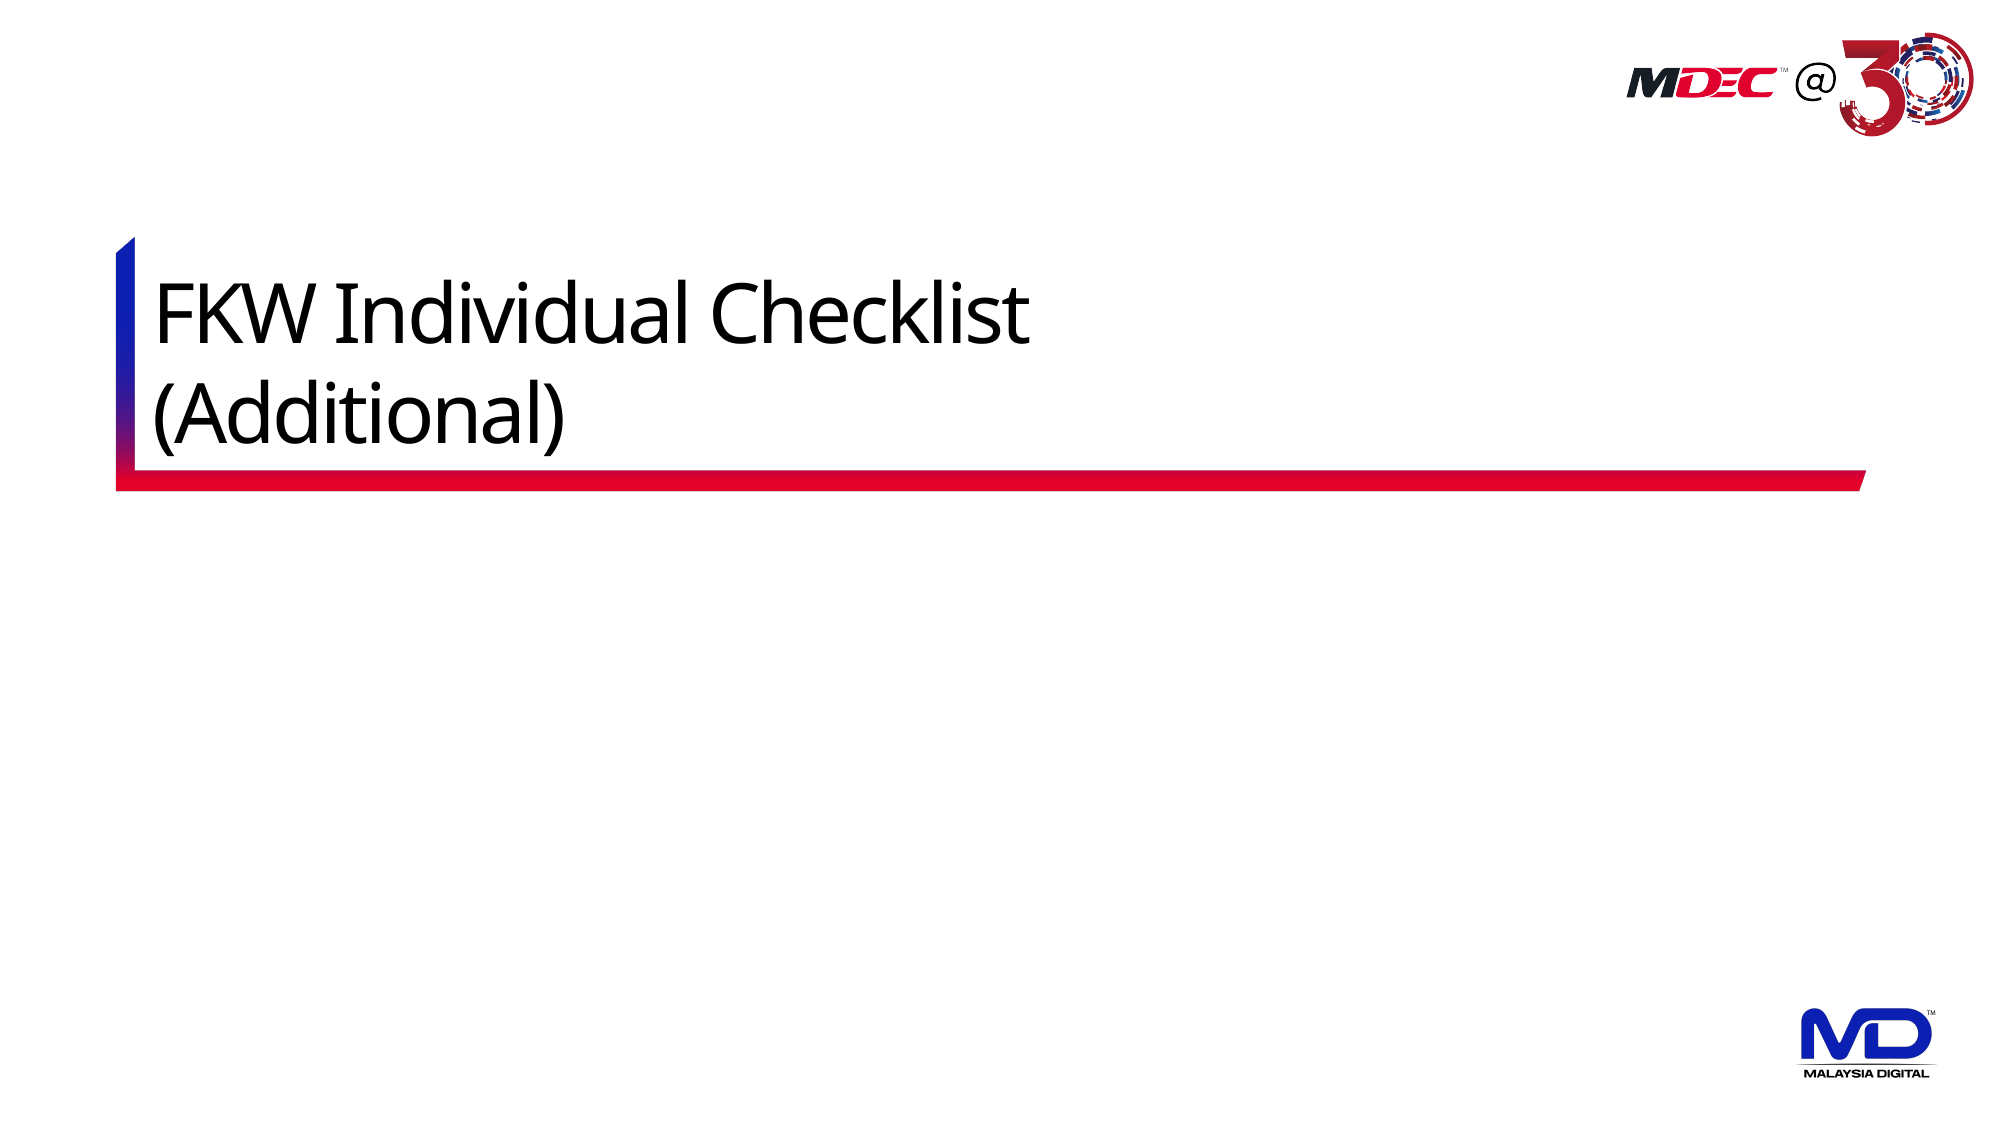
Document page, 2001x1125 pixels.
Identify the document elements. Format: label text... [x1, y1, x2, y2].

title FKW Individual Checklist (Additional) [137, 252, 1863, 468]
